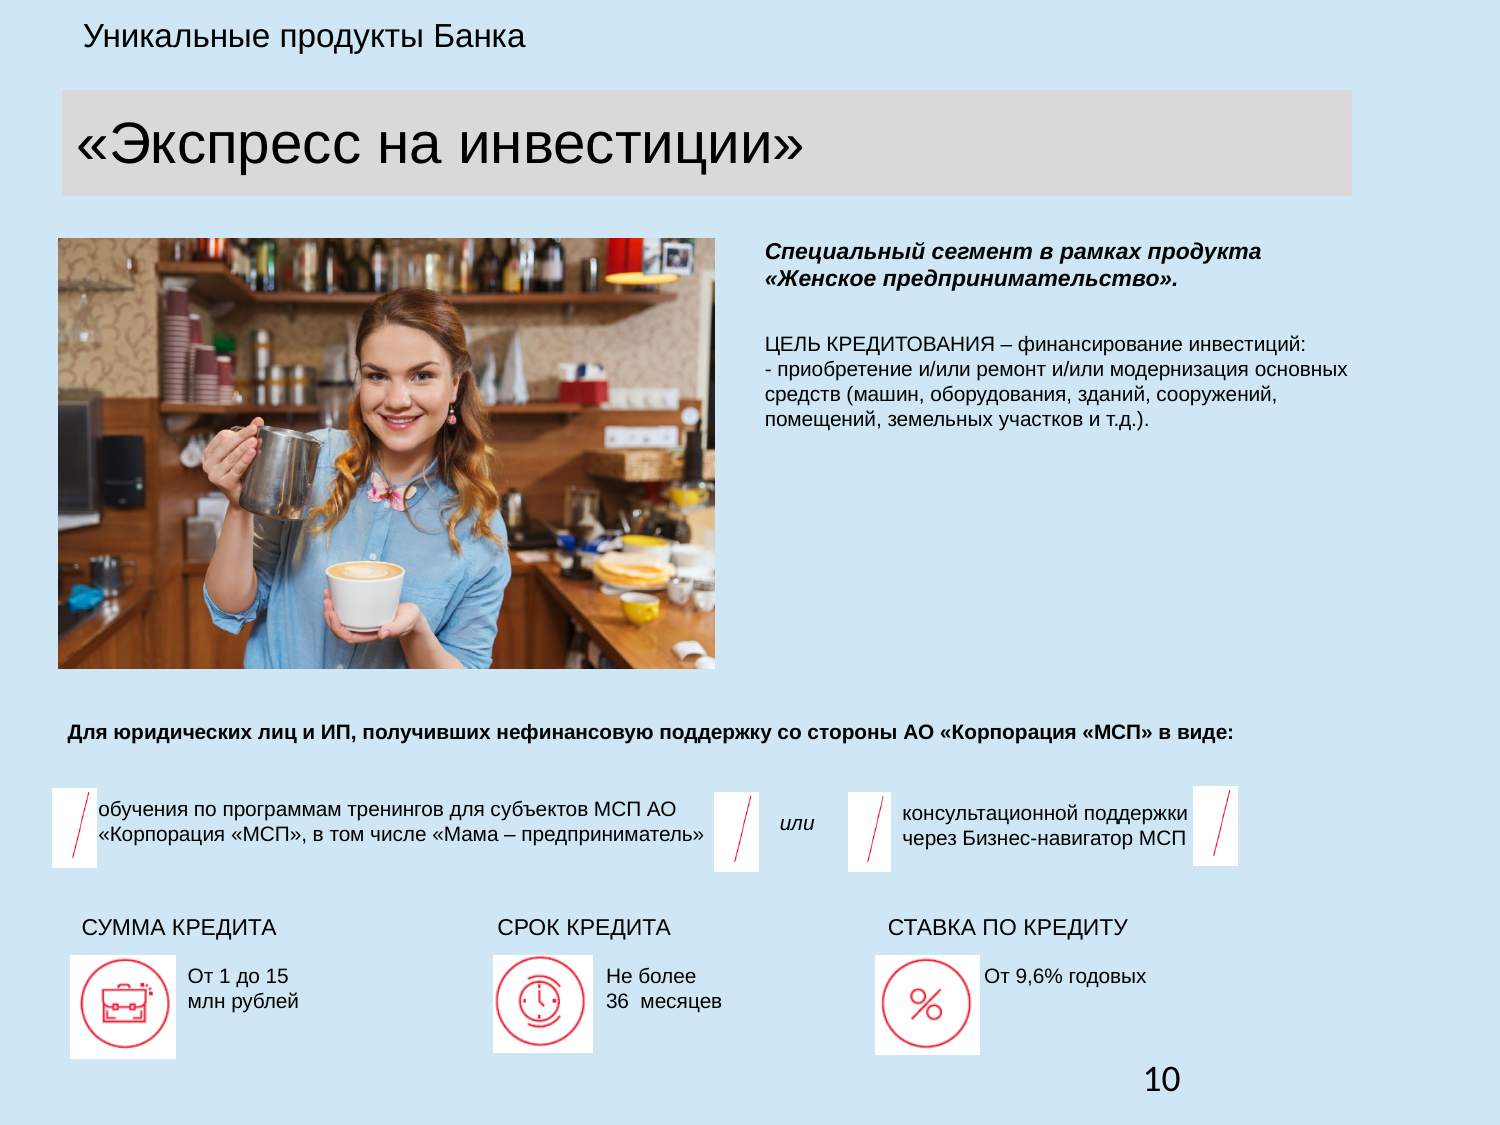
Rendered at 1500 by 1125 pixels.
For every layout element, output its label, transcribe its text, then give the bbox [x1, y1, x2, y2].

slide_number <номер> [1128, 1046, 1478, 1107]
picture [714, 792, 759, 872]
text_box СТАВКА ПО КРЕДИТУ [873, 904, 1144, 948]
text_box обучения по программам тренингов для субъектов МСП АО «Корпорация «МСП», в том числе «Мама – предприниматель» [97, 788, 743, 854]
picture [493, 955, 593, 1053]
table_header «Экспресс на инвестиции» [62, 90, 1352, 196]
text_box Не более 36 месяцев [591, 955, 738, 1021]
text_box ЦЕЛЬ КРЕДИТОВАНИЯ – финансирование инвестиций: - приобретение и/или ремонт и/или модернизация основных средств (машин, оборудования, зданий, сооружений, помещений, земельных участков и т.д.). [750, 327, 1388, 439]
text_box Специальный сегмент в рамках продукта «Женское предпринимательство». [750, 229, 1400, 327]
picture [875, 955, 980, 1055]
text_box Для юридических лиц и ИП, получивших нефинансовую поддержку со стороны АО «Корпорация «МСП» в виде: [53, 711, 1341, 751]
text_box консультационной поддержки через Бизнес-навигатор МСП [891, 792, 1193, 857]
text_box СУММА КРЕДИТА [66, 904, 292, 948]
text_box или [764, 801, 830, 842]
picture [848, 792, 891, 872]
text_box Уникальные продукты Банка [68, 7, 542, 63]
picture [1193, 786, 1238, 866]
picture [58, 238, 715, 669]
picture [52, 788, 97, 868]
picture [70, 955, 176, 1059]
text_box СРОК КРЕДИТА [482, 904, 686, 948]
text_box От 9,6% годовых [969, 955, 1162, 996]
text_box От 1 до 15 млн рублей [172, 955, 314, 1021]
